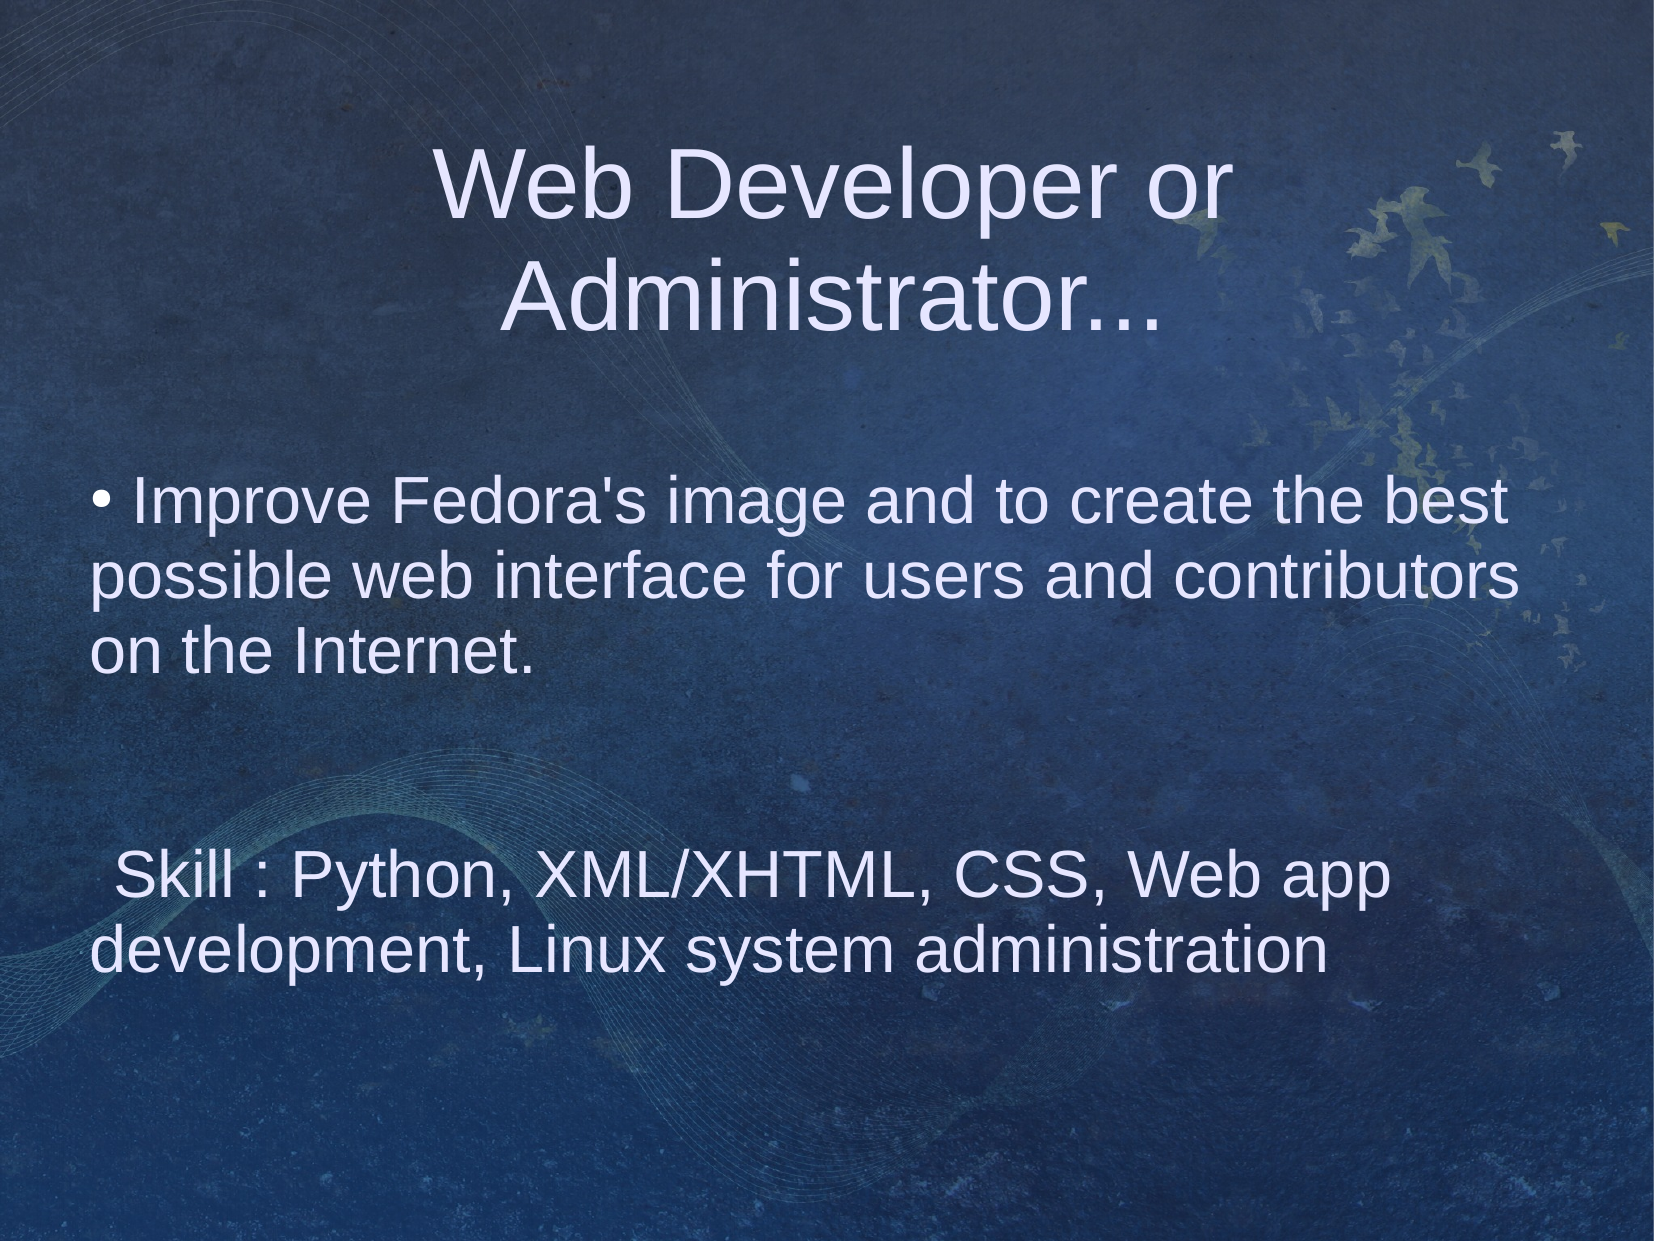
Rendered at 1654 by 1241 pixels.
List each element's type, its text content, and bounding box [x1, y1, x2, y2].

subtitle Web Developer or Administrator... Improve Fedora's image and to create the best possible web interface for users and contributors on the Internet. Skill : Python, XML/XHTML, CSS, Web app development, Linux system administration [89, 100, 1578, 1015]
picture [0, 0, 1654, 1241]
